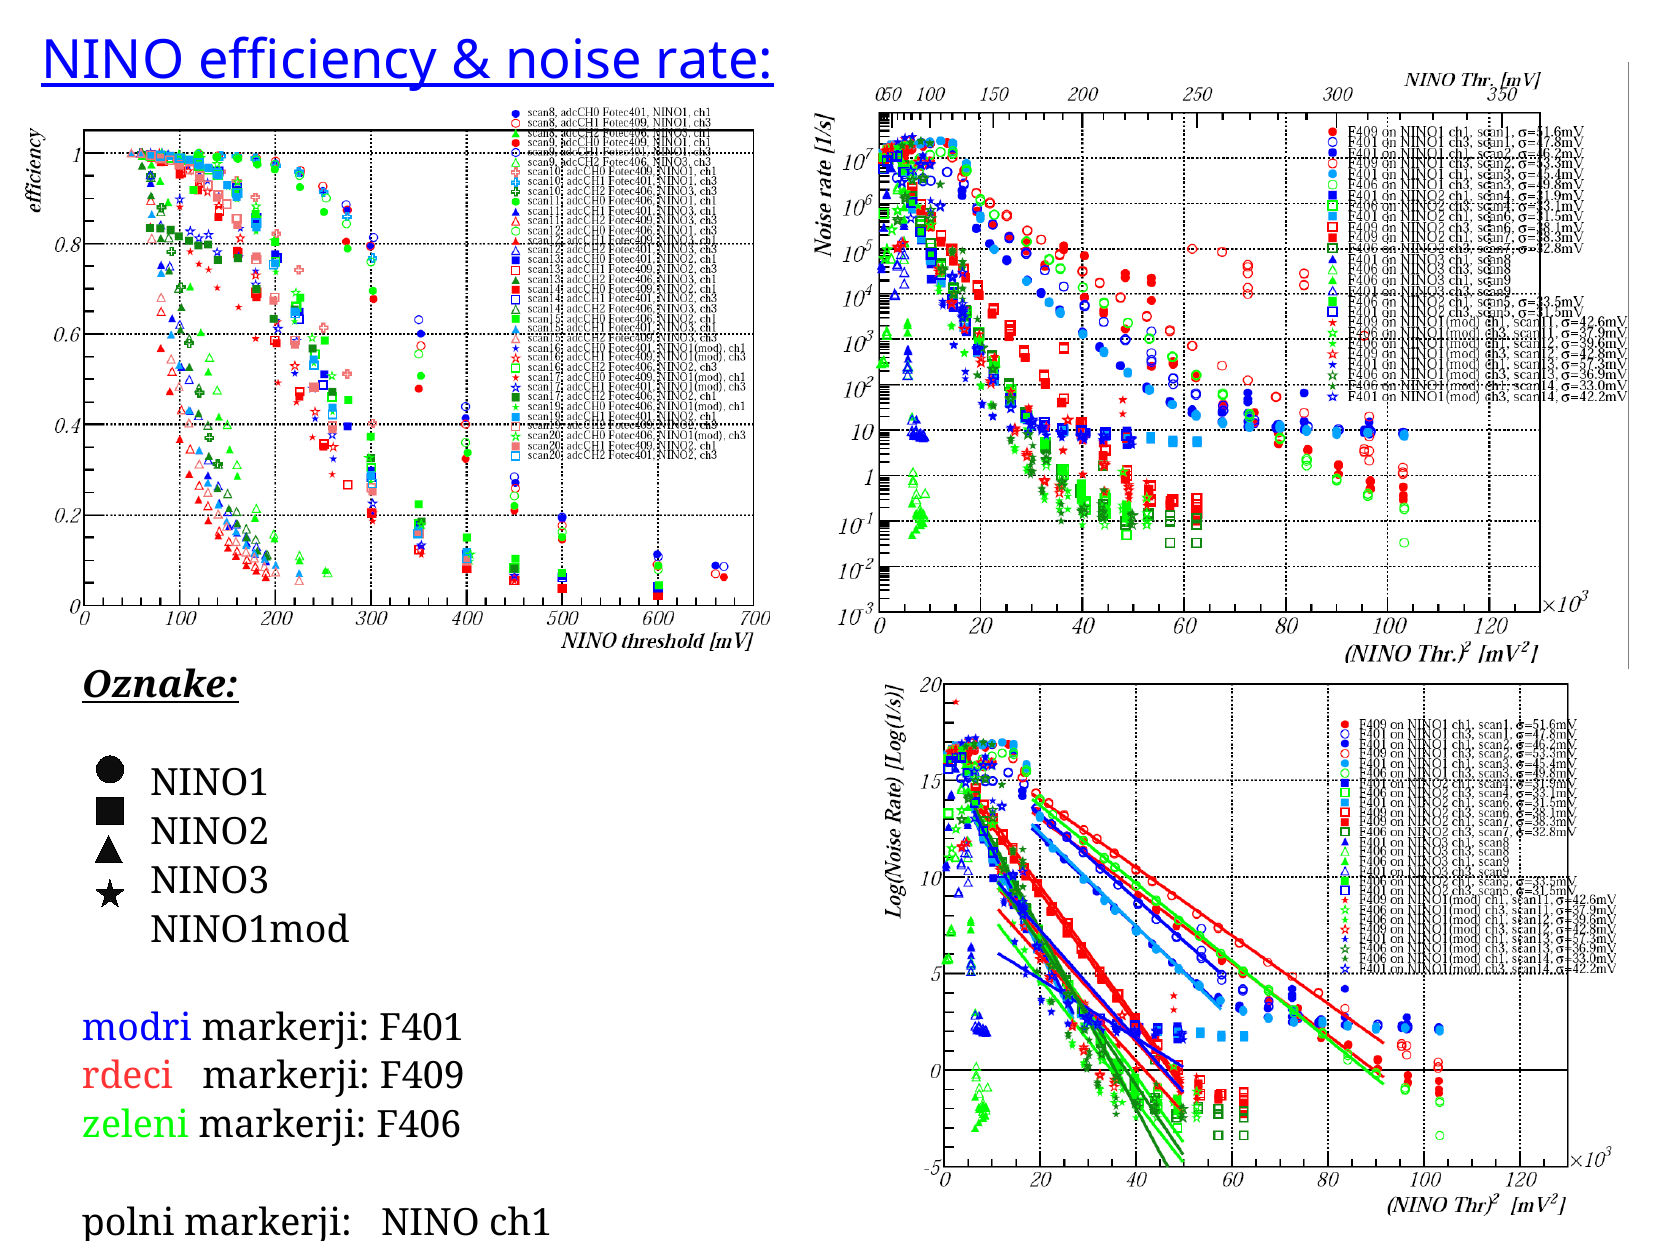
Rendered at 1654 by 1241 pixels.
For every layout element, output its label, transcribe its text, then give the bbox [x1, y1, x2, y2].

text_box [96, 755, 124, 783]
picture [16, 102, 770, 657]
text_box [96, 797, 124, 825]
title NINO efficiency & noise rate: [41, 25, 1088, 89]
text_box [95, 835, 123, 863]
picture [803, 62, 1629, 1220]
text_box [96, 879, 124, 907]
list Oznake: NINO1 NINO2 NINO3 NINO1mod modri markerji: F401 rdeci markerji: F409 zeleni markerji: F406 polni markerji: NINO ch1 prazni markerji: NINO ch3 [67, 661, 616, 1233]
